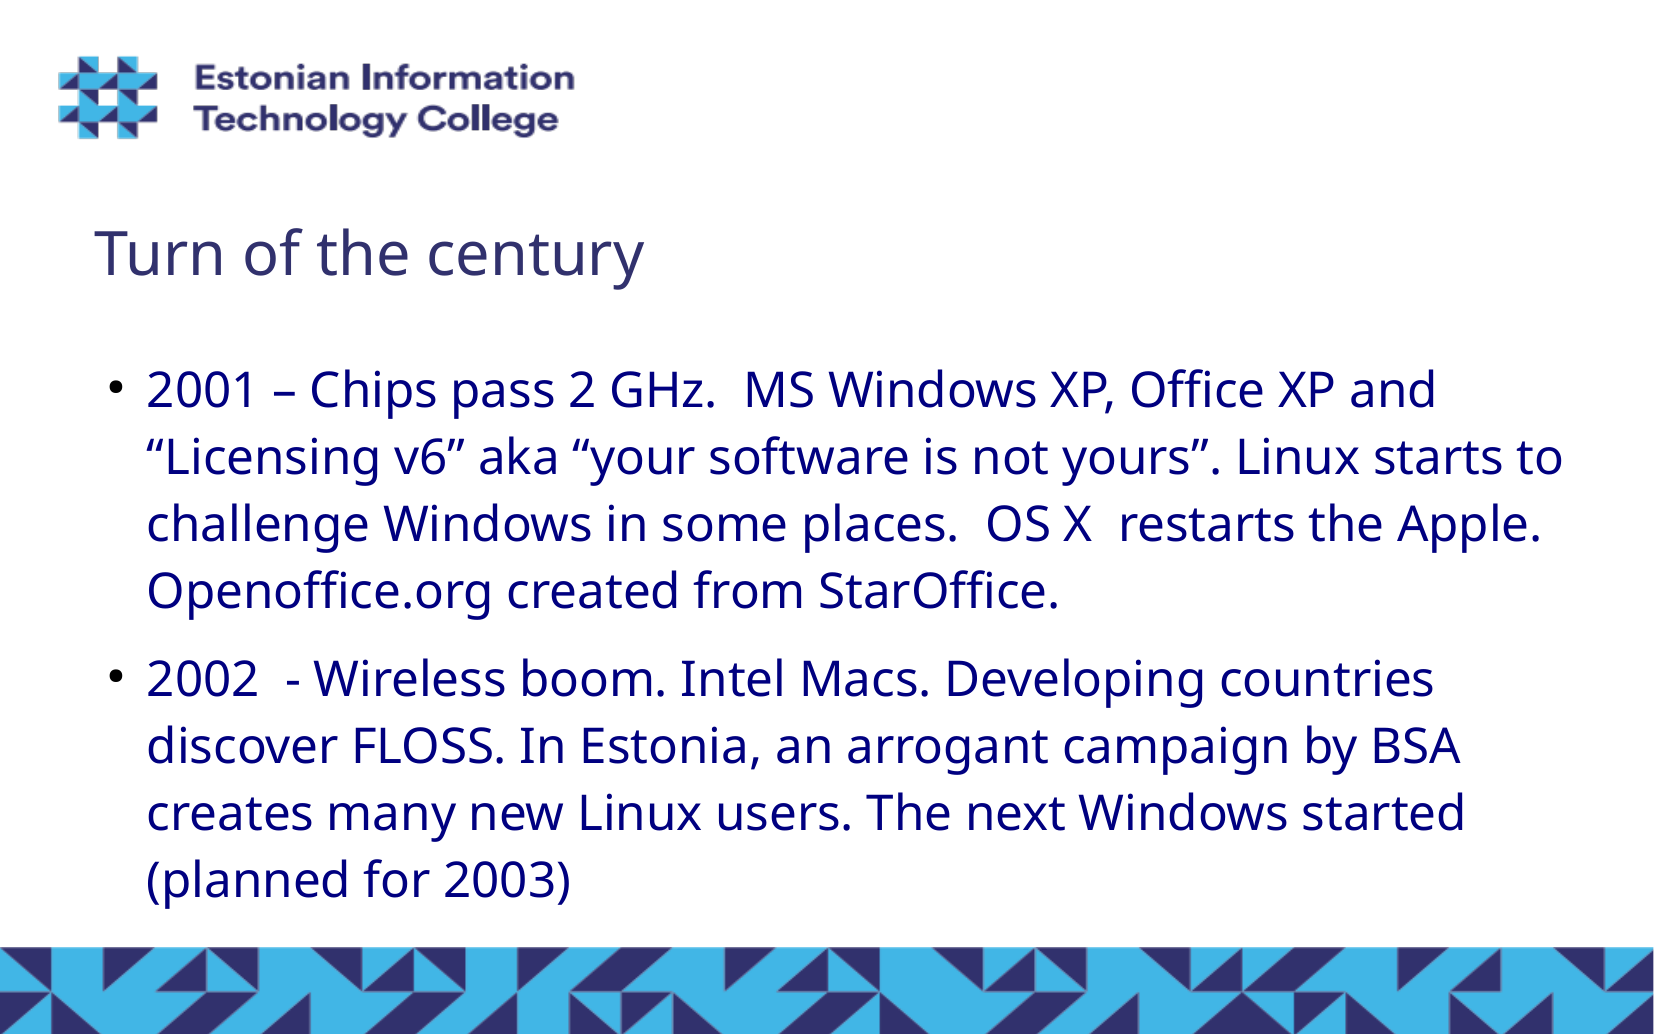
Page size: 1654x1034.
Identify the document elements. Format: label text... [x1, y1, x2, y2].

list 2001 – Chips pass 2 GHz. MS Windows XP, Office XP and “Licensing v6” aka “your software is not yours”. Linux starts to challenge Windows in some places. OS X restarts the Apple. Openoffice.org created from StarOffice. 2002 - Wireless boom. Intel Macs. Developing countries discover FLOSS. In Estonia, an arrogant campaign by BSA creates many new Linux users. The next Windows started (planned for 2003) [94, 354, 1607, 922]
title Turn of the century [94, 165, 1231, 338]
